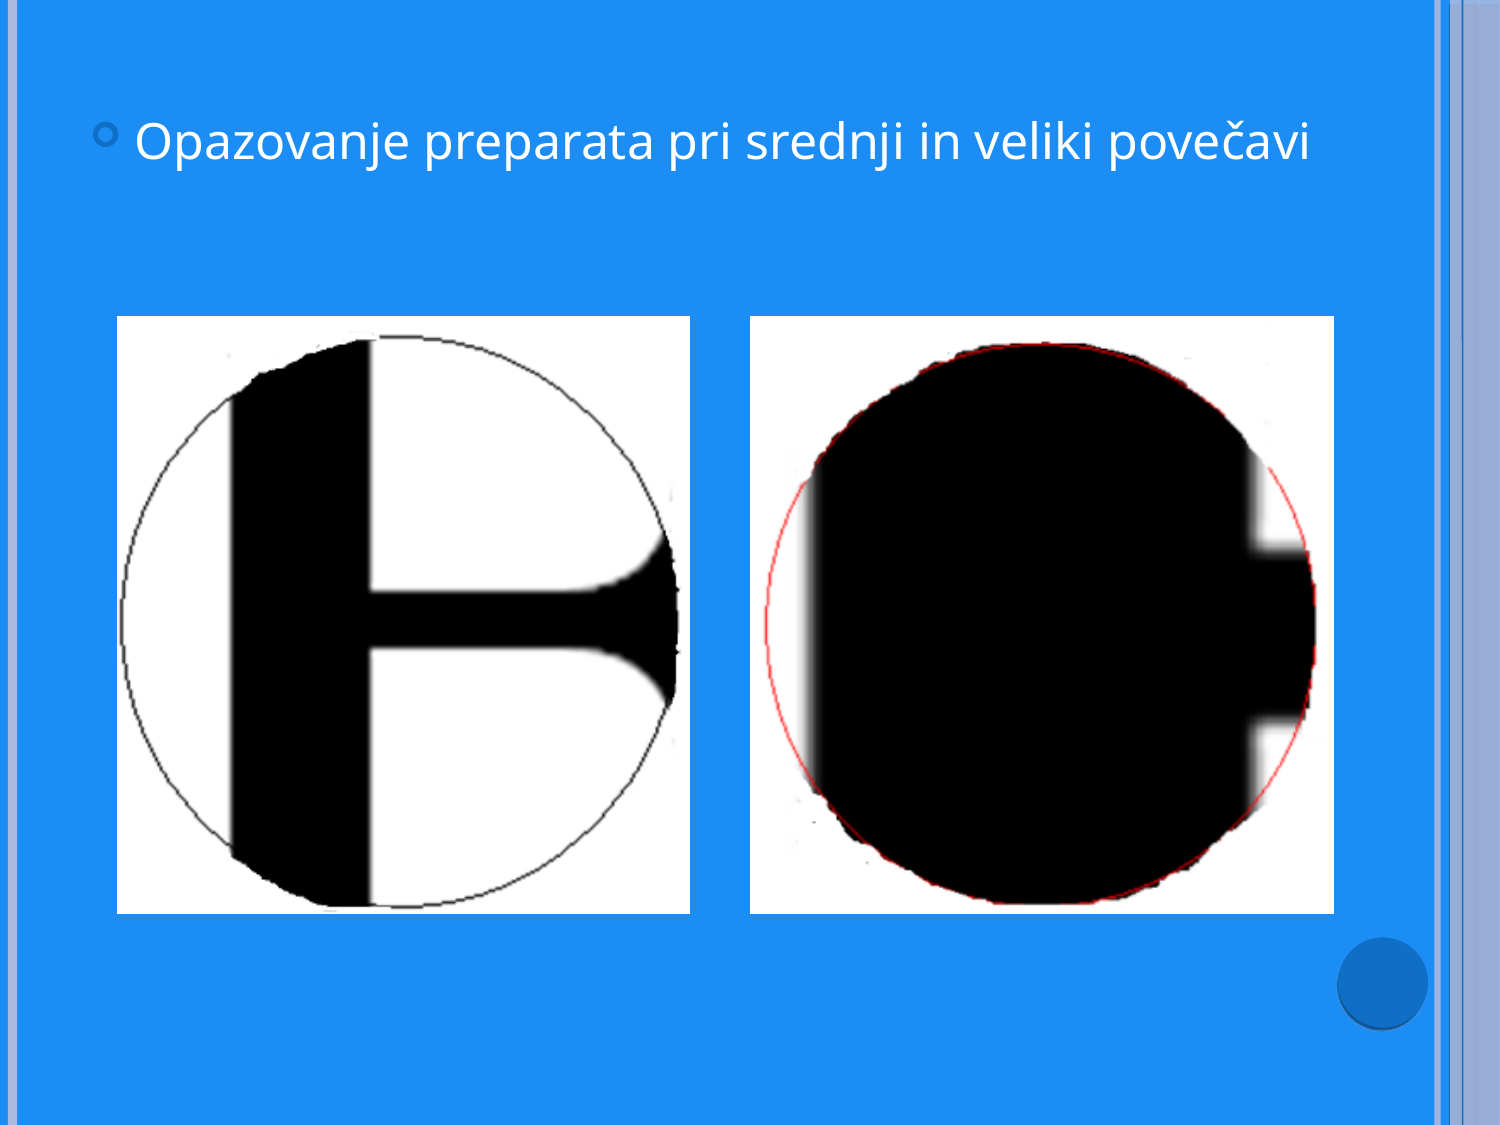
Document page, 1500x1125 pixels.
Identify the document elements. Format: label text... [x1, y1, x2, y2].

list Opazovanje preparata pri srednji in veliki povečavi [75, 101, 1353, 258]
picture [750, 316, 1334, 914]
picture [117, 316, 690, 914]
